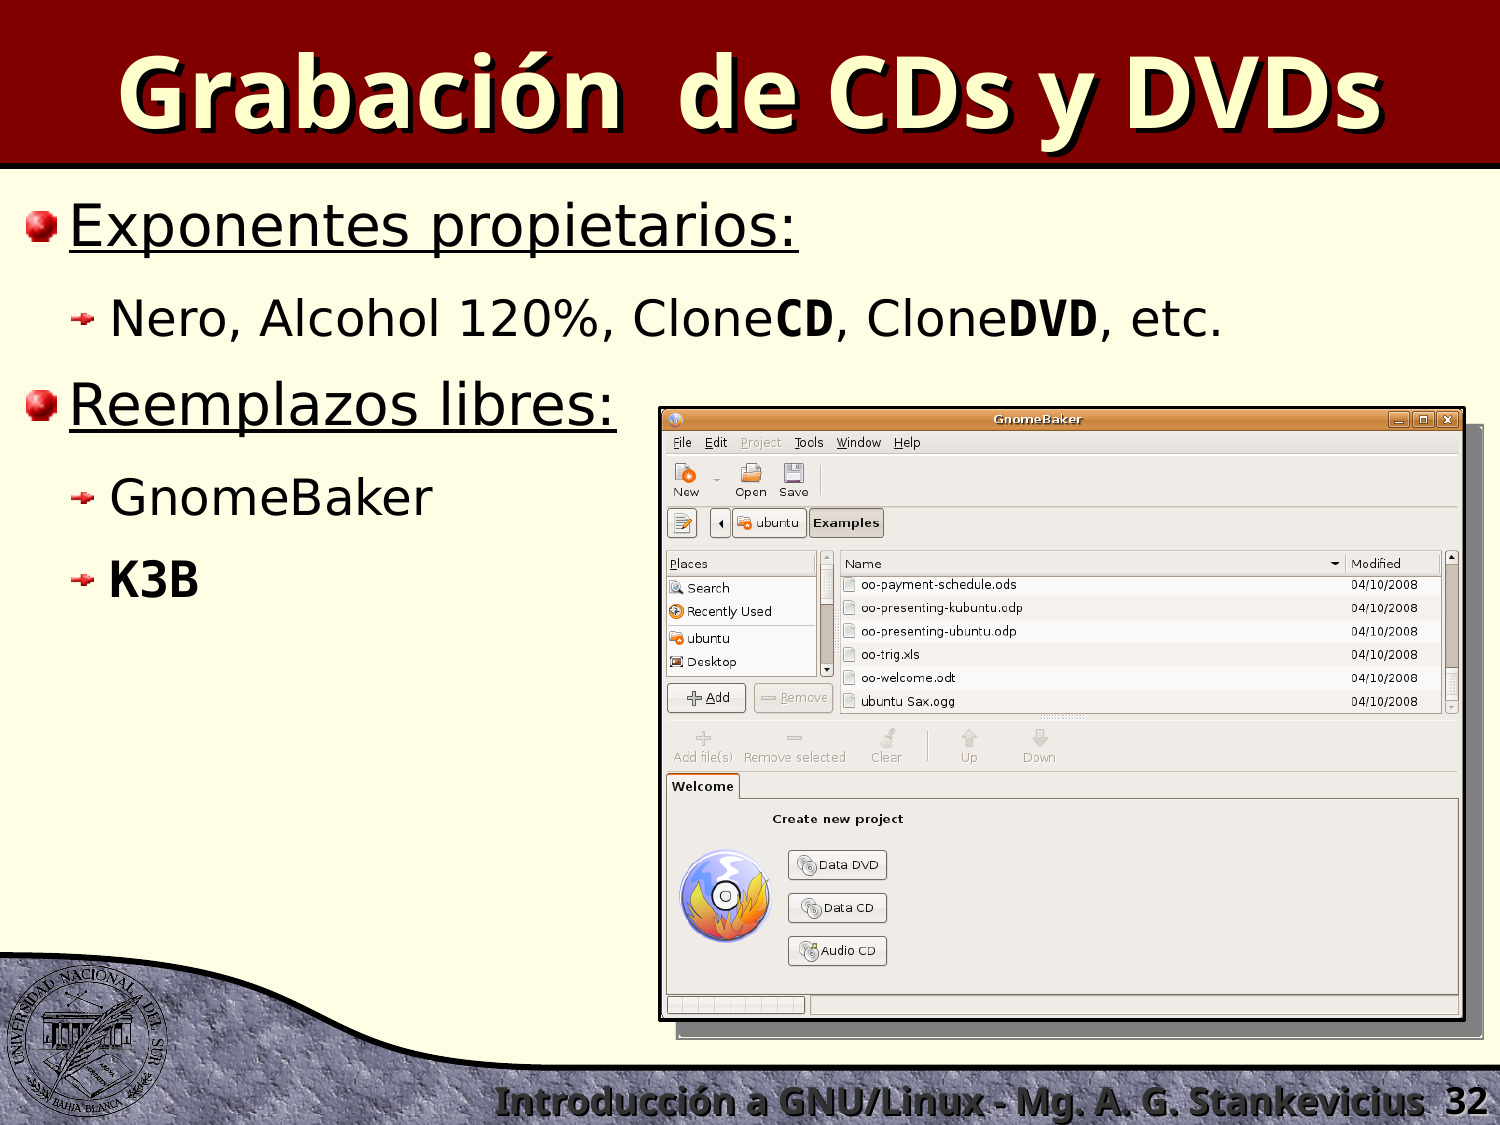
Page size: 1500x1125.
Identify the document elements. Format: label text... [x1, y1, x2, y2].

title Grabación de CDs y DVDs [15, 12, 1485, 153]
picture [0, 956, 1500, 1125]
picture [1059, 1100, 1065, 1110]
picture [661, 408, 1463, 1019]
list Exponentes propietarios: Nero, Alcohol 120%, CloneCD, CloneDVD, etc. Reemplazos libres: GnomeBaker K3B [11, 192, 1486, 935]
